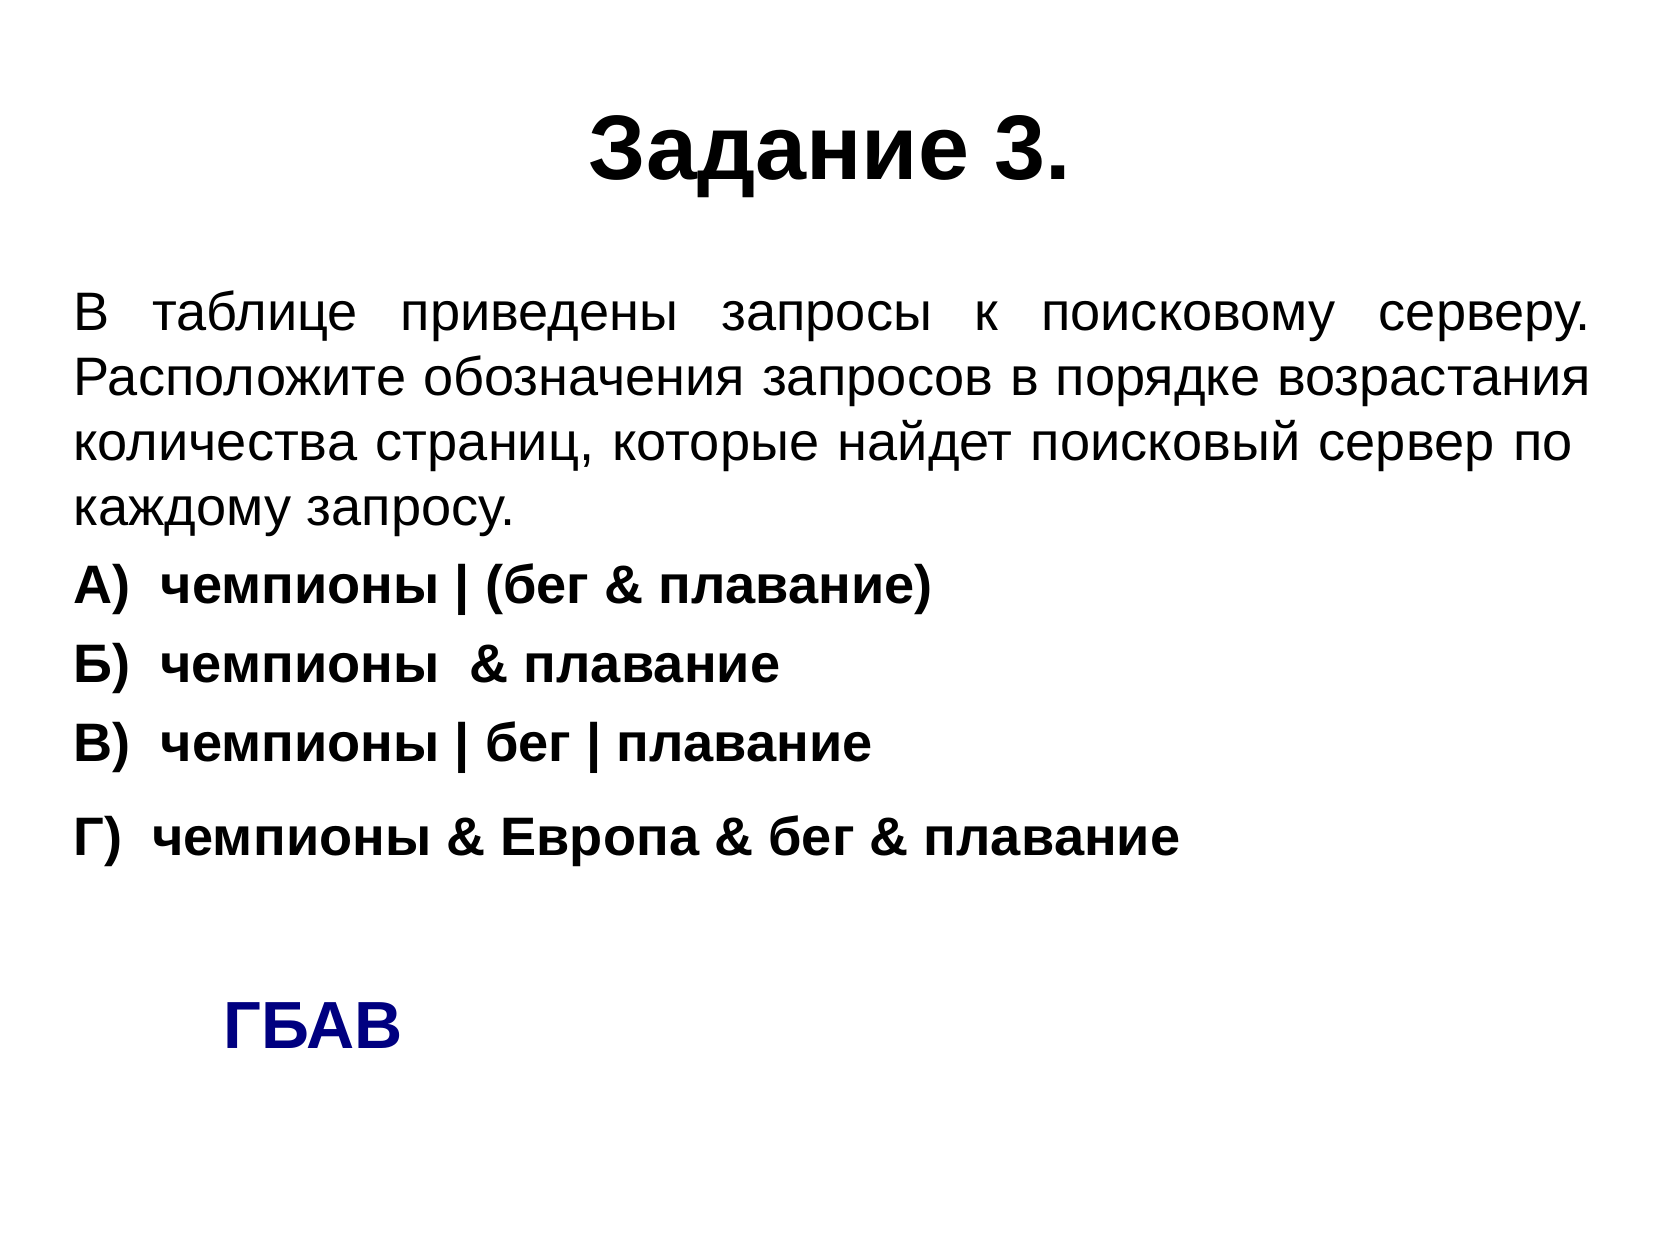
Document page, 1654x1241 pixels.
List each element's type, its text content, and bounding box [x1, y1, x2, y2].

title Задание 3. [82, 68, 1571, 268]
list В таблице приведены запросы к поисковому серверу. Расположите обозначения запросов в порядке возрастания количества страниц, которые найдет поисковый сервер по каждому запросу. A) чемпионы | (бег & плавание) Б) чемпионы & плавание В) чемпионы | бег | плавание Г) чемпионы & Европа & бег & плавание ГБАВ [58, 268, 1609, 1194]
